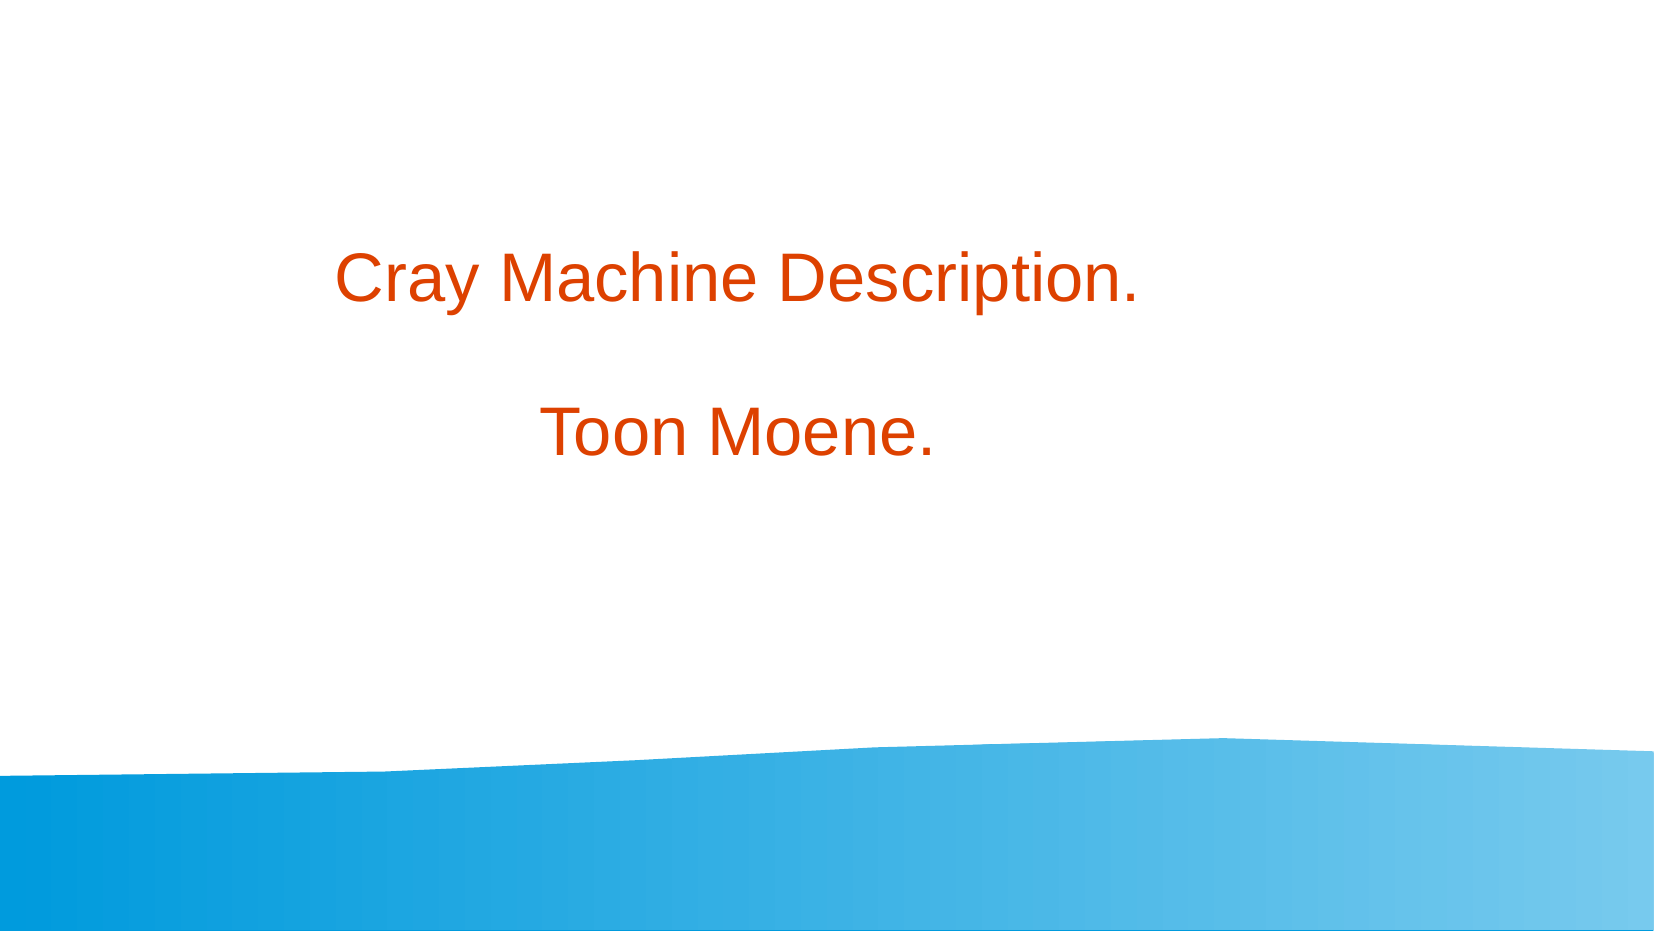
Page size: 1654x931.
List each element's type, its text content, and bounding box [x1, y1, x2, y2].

title Cray Machine Description. Toon Moene. [0, 239, 1477, 470]
